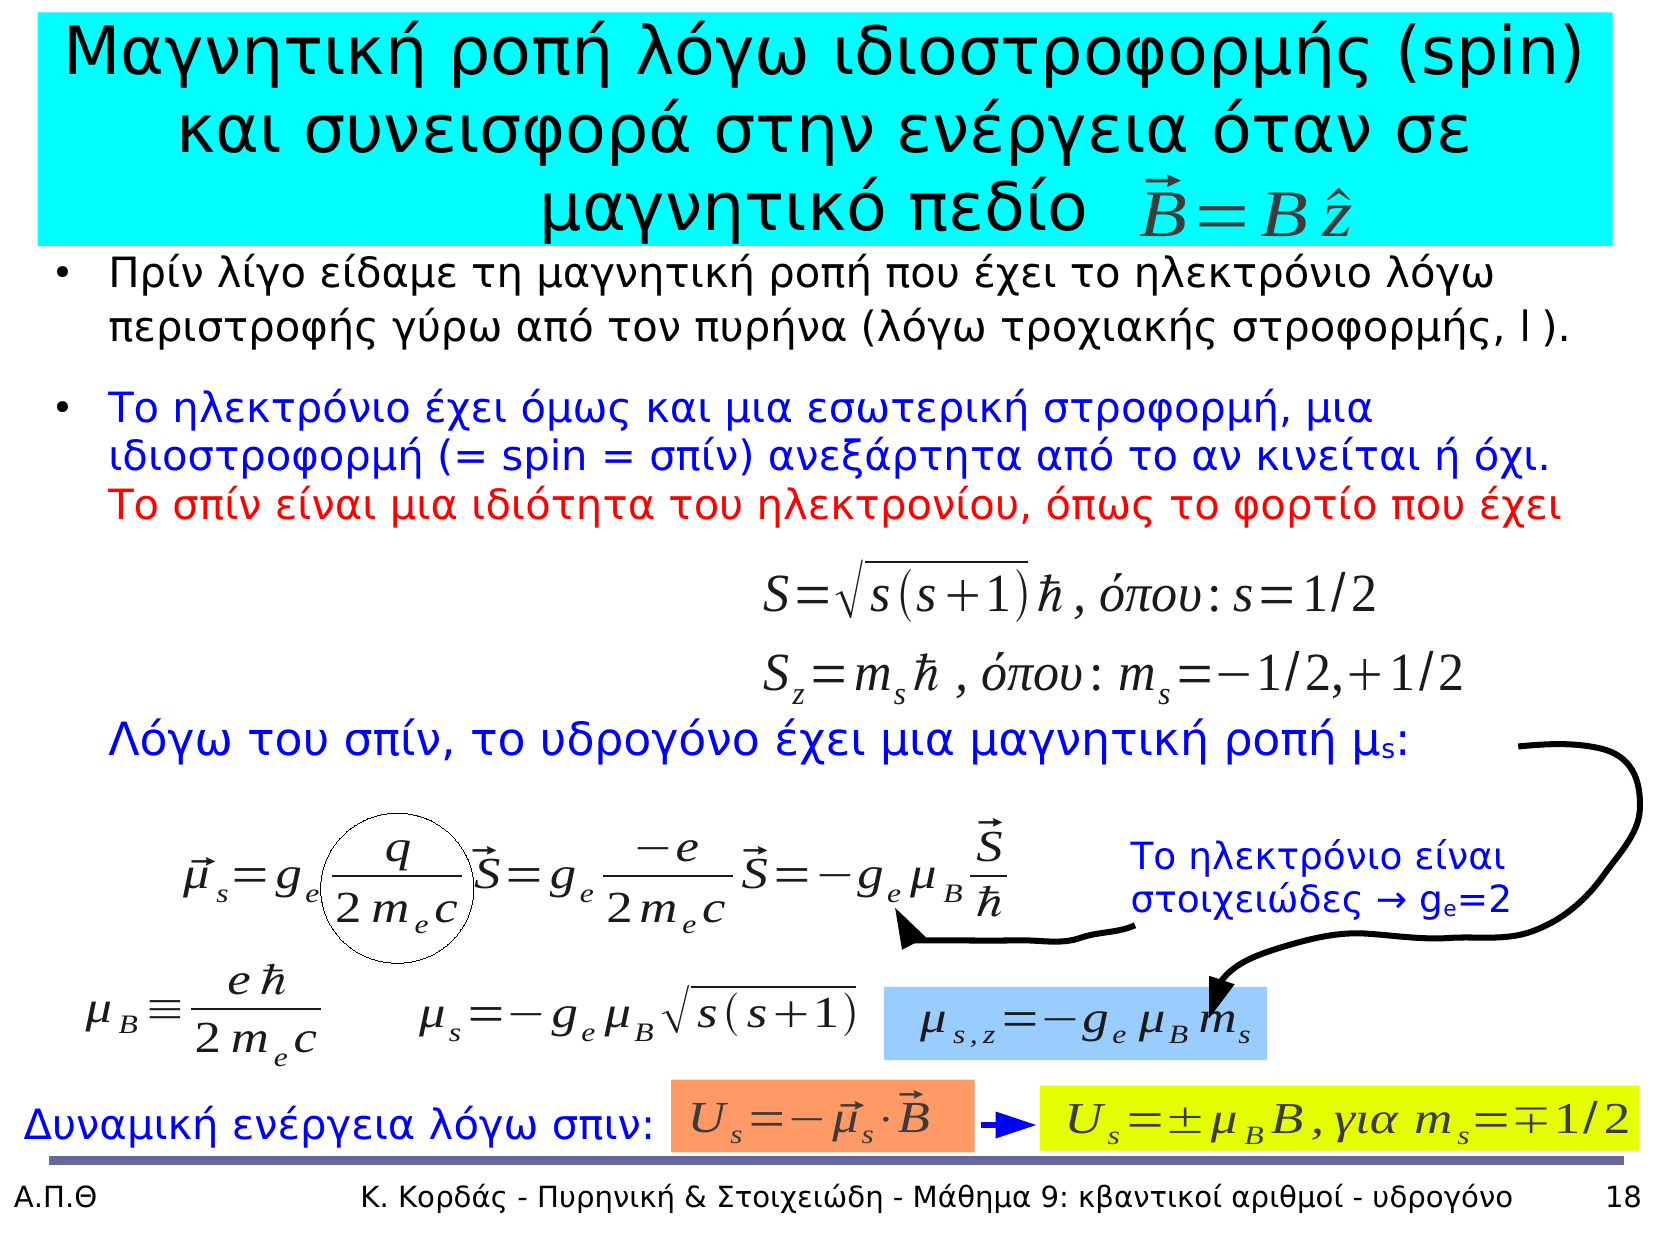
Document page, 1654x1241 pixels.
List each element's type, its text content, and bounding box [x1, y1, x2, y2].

text_box [1039, 1136, 1051, 1151]
chart [746, 640, 1477, 714]
chart [903, 991, 1264, 1052]
chart [1123, 169, 1370, 255]
chart [402, 983, 871, 1049]
chart [166, 816, 1024, 942]
chart [746, 558, 1390, 629]
text_box Το ηλεκτρόνιο είναι στοιχειώδες → ge=2 [1313, 936, 1529, 943]
chart [1051, 1091, 1647, 1152]
chart [674, 1088, 944, 1152]
chart [69, 952, 337, 1074]
list Πρίν λίγο είδαμε τη μαγνητική ροπή που έχει το ηλεκτρόνιο λόγω περιστροφής γύρω από τον πυρήνα (λόγω τροχιακής στροφορμής, l ). Το ηλεκτρόνιο έχει όμως και μια εσωτερική στροφορμή, μια ιδιοστροφορμή (= spin = σπίν) ανεξάρτητα από το αν κινείται ή όχι. Το σπίν είναι μια ιδιότητα του ηλεκτρονίου, όπως το φορτίο που έχει Λόγω του σπίν, το υδρογόνο έχει μια μαγνητική ροπή μs: [37, 248, 1613, 1136]
title Μαγνητική ροπή λόγω ιδιοστροφορμής (spin) και συνεισφορά στην ενέργεια όταν σε μαγνητικό πεδίο [37, 12, 1613, 246]
text_box Δυναμική ενέργεια λόγω σπιν: [8, 1093, 672, 1158]
text_box Το ηλεκτρόνιο είναι στοιχειώδες → ge=2 [1115, 827, 1529, 943]
text_box [1613, 1085, 1640, 1091]
text_box [883, 986, 1267, 1061]
text_box [671, 1079, 975, 1153]
